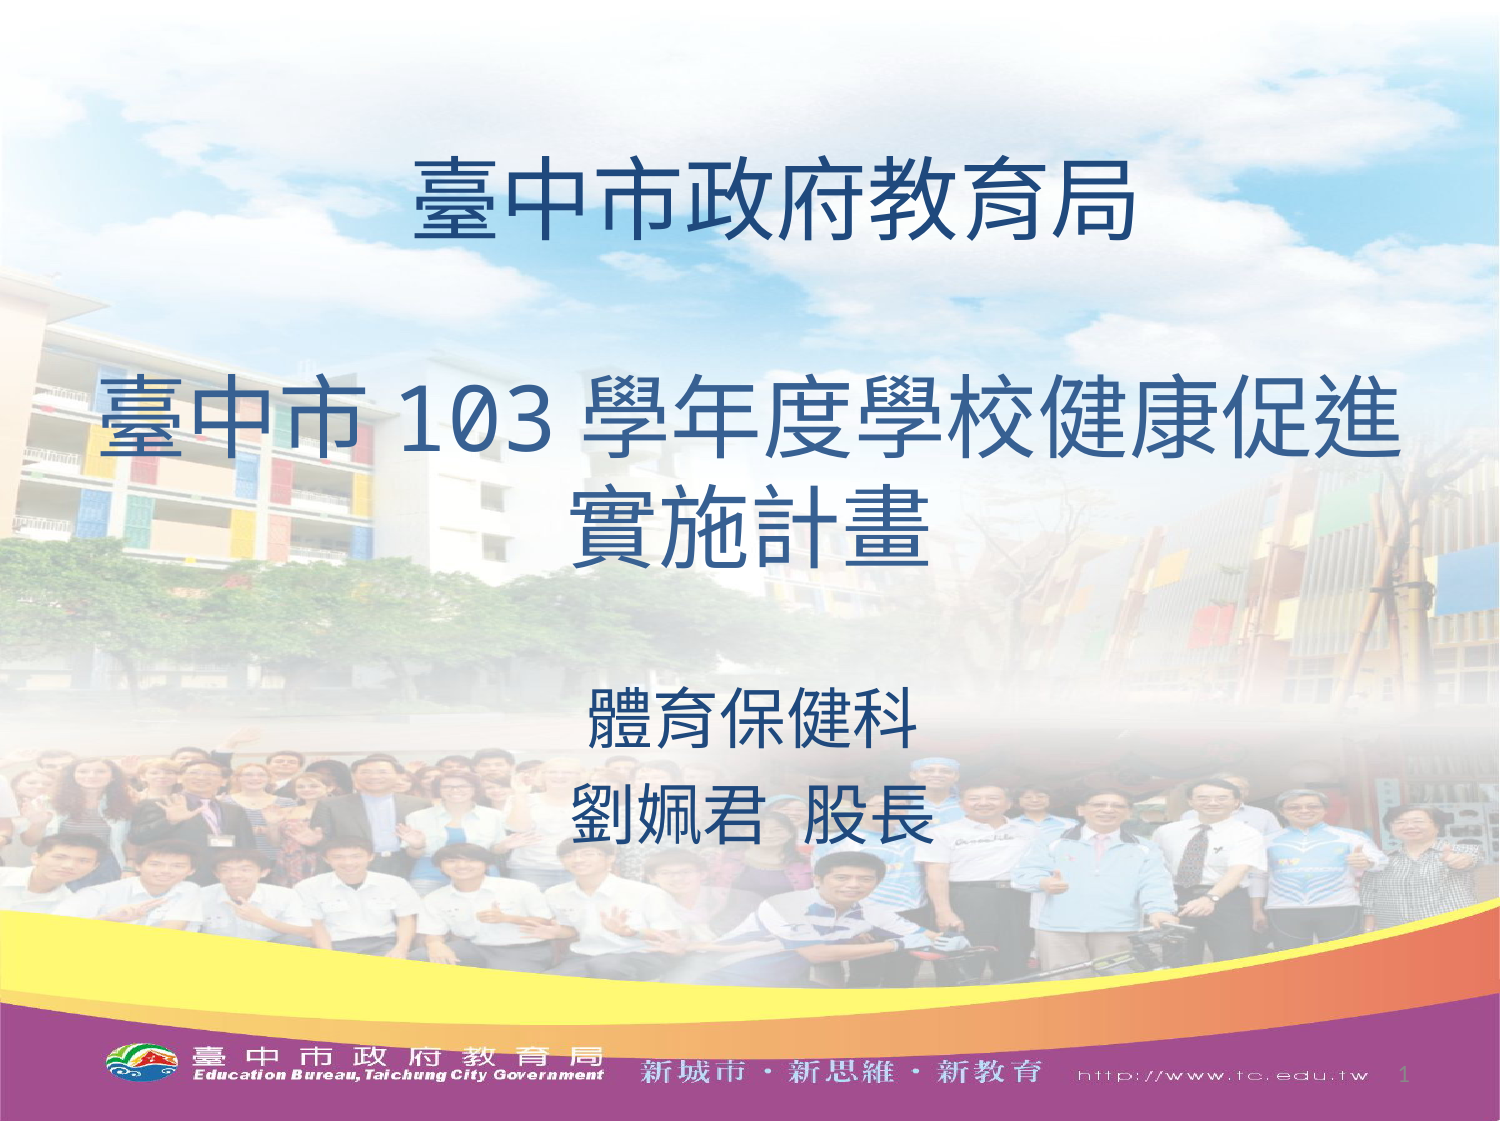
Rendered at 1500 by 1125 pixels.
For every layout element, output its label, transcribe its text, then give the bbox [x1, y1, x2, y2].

text_box 臺中市103學年度學校健康促進 實施計畫 [41, 349, 1459, 591]
text_box <number> [1074, 1042, 1426, 1103]
text_box 體育保健科 劉姵君 股長 [227, 668, 1278, 957]
picture [0, 0, 1500, 1121]
text_box 臺中市政府教育局 [114, 134, 1438, 260]
